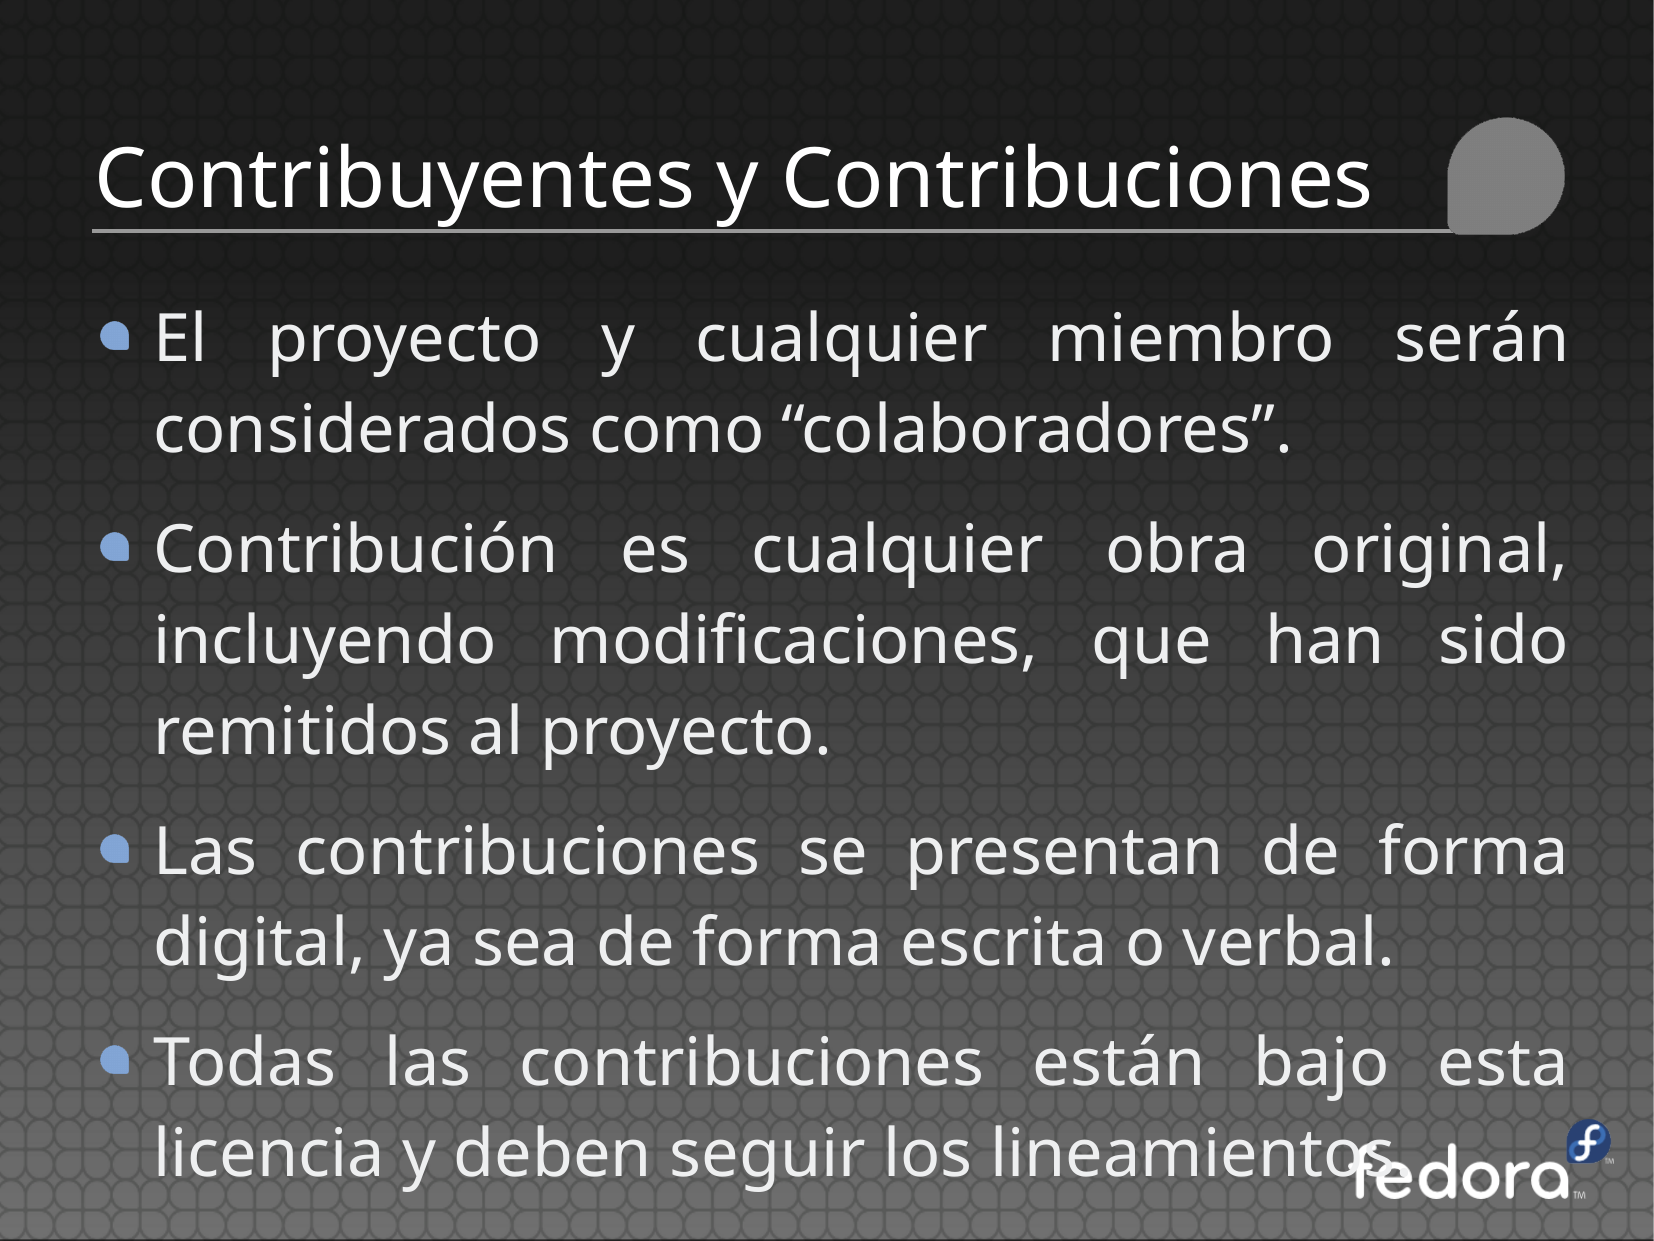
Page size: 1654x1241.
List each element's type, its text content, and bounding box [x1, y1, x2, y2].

list El proyecto y cualquier miembro serán considerados como “colaboradores”. Contribución es cualquier obra original, incluyendo modificaciones, que han sido remitidos al proyecto. Las contribuciones se presentan de forma digital, ya sea de forma escrita o verbal. Todas las contribuciones están bajo esta licencia y deben seguir los lineamientos. [82, 290, 1571, 1094]
picture [0, 0, 1654, 1241]
title Contribuyentes y Contribuciones [94, 100, 1426, 251]
